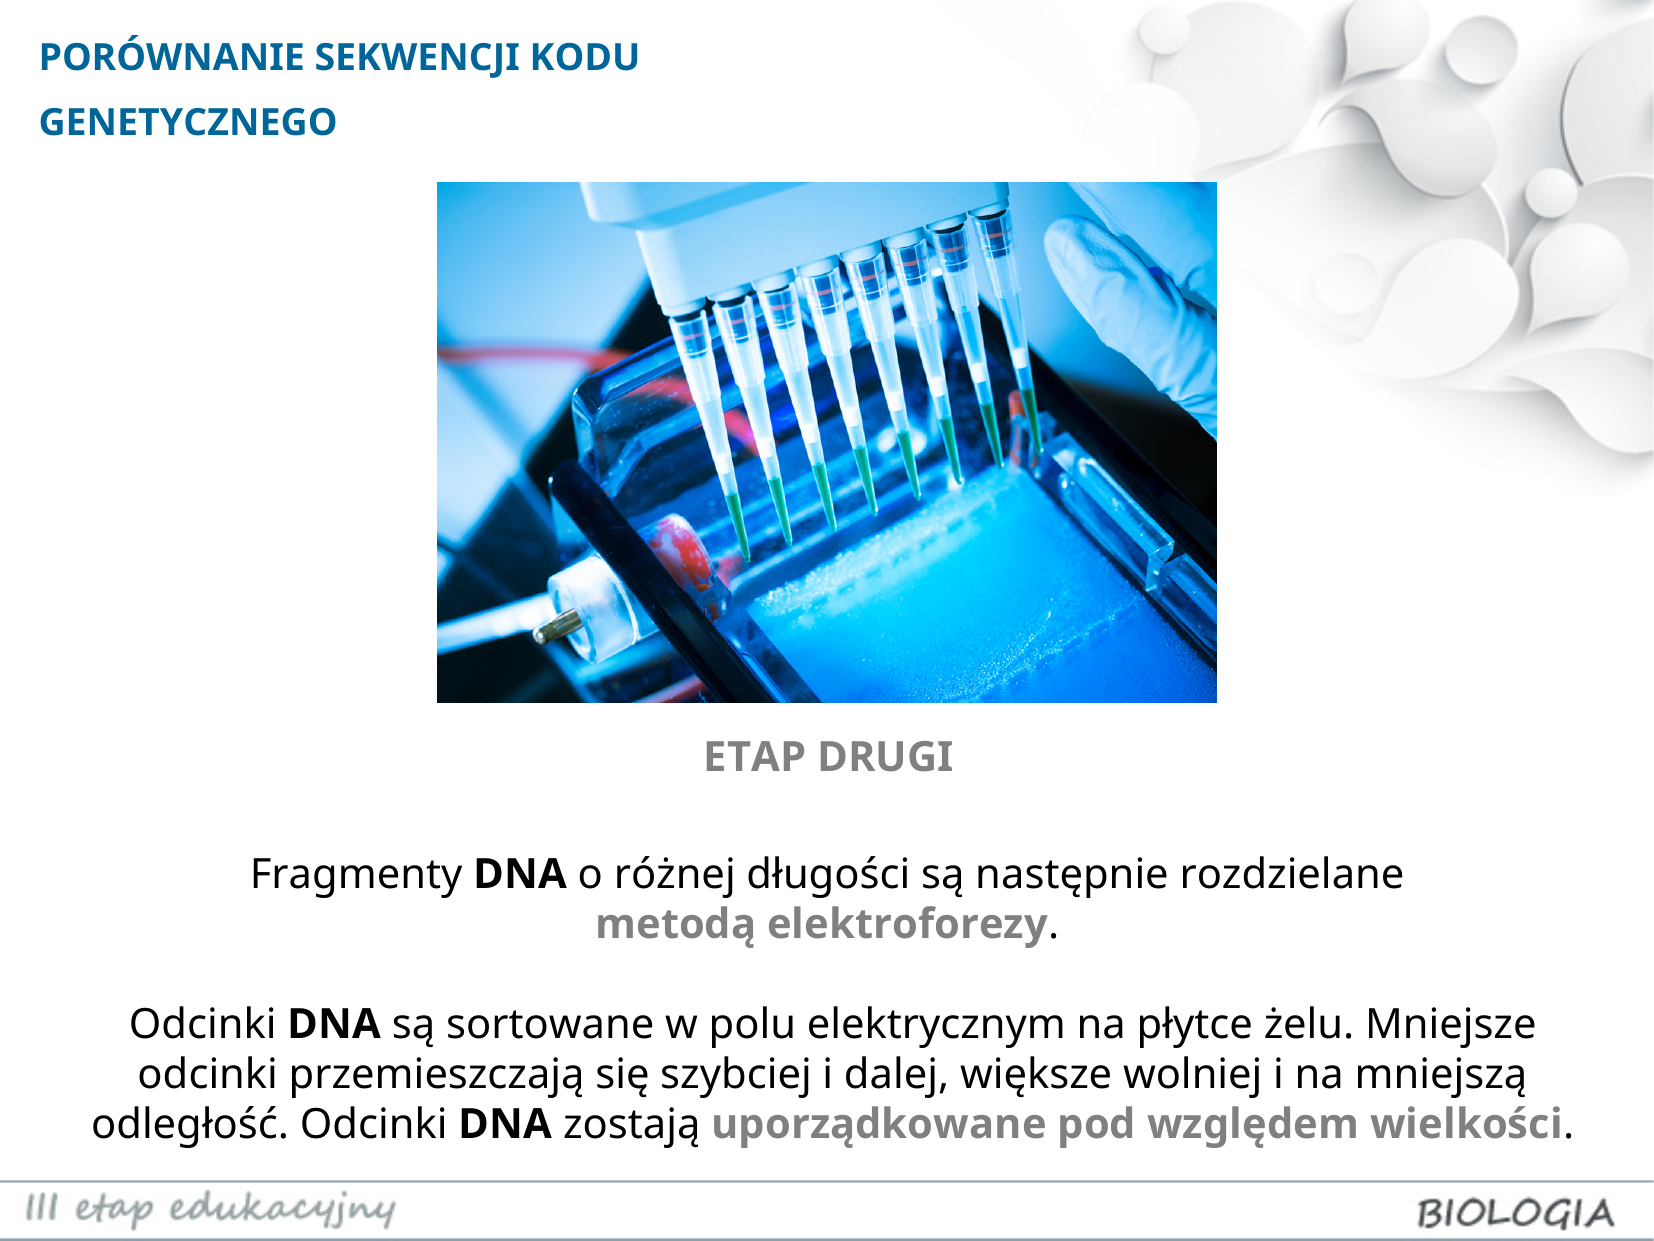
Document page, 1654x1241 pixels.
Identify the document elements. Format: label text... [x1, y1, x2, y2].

text_box PORÓWNANIE SEKWENCJI KODU GENETYCZNEGO [23, 29, 1276, 152]
picture [0, 0, 1654, 1241]
text_box Fragmenty DNA o różnej długości są następnie rozdzielane metodą elektroforezy. Odcinki DNA są sortowane w polu elektrycznym na płytce żelu. Mniejsze odcinki przemieszczają się szybciej i dalej, większe wolniej i na mniejszą odległość. Odcinki DNA zostają uporządkowane pod względem wielkości. [59, 839, 1607, 1211]
text_box ETAP DRUGI [543, 726, 969, 789]
